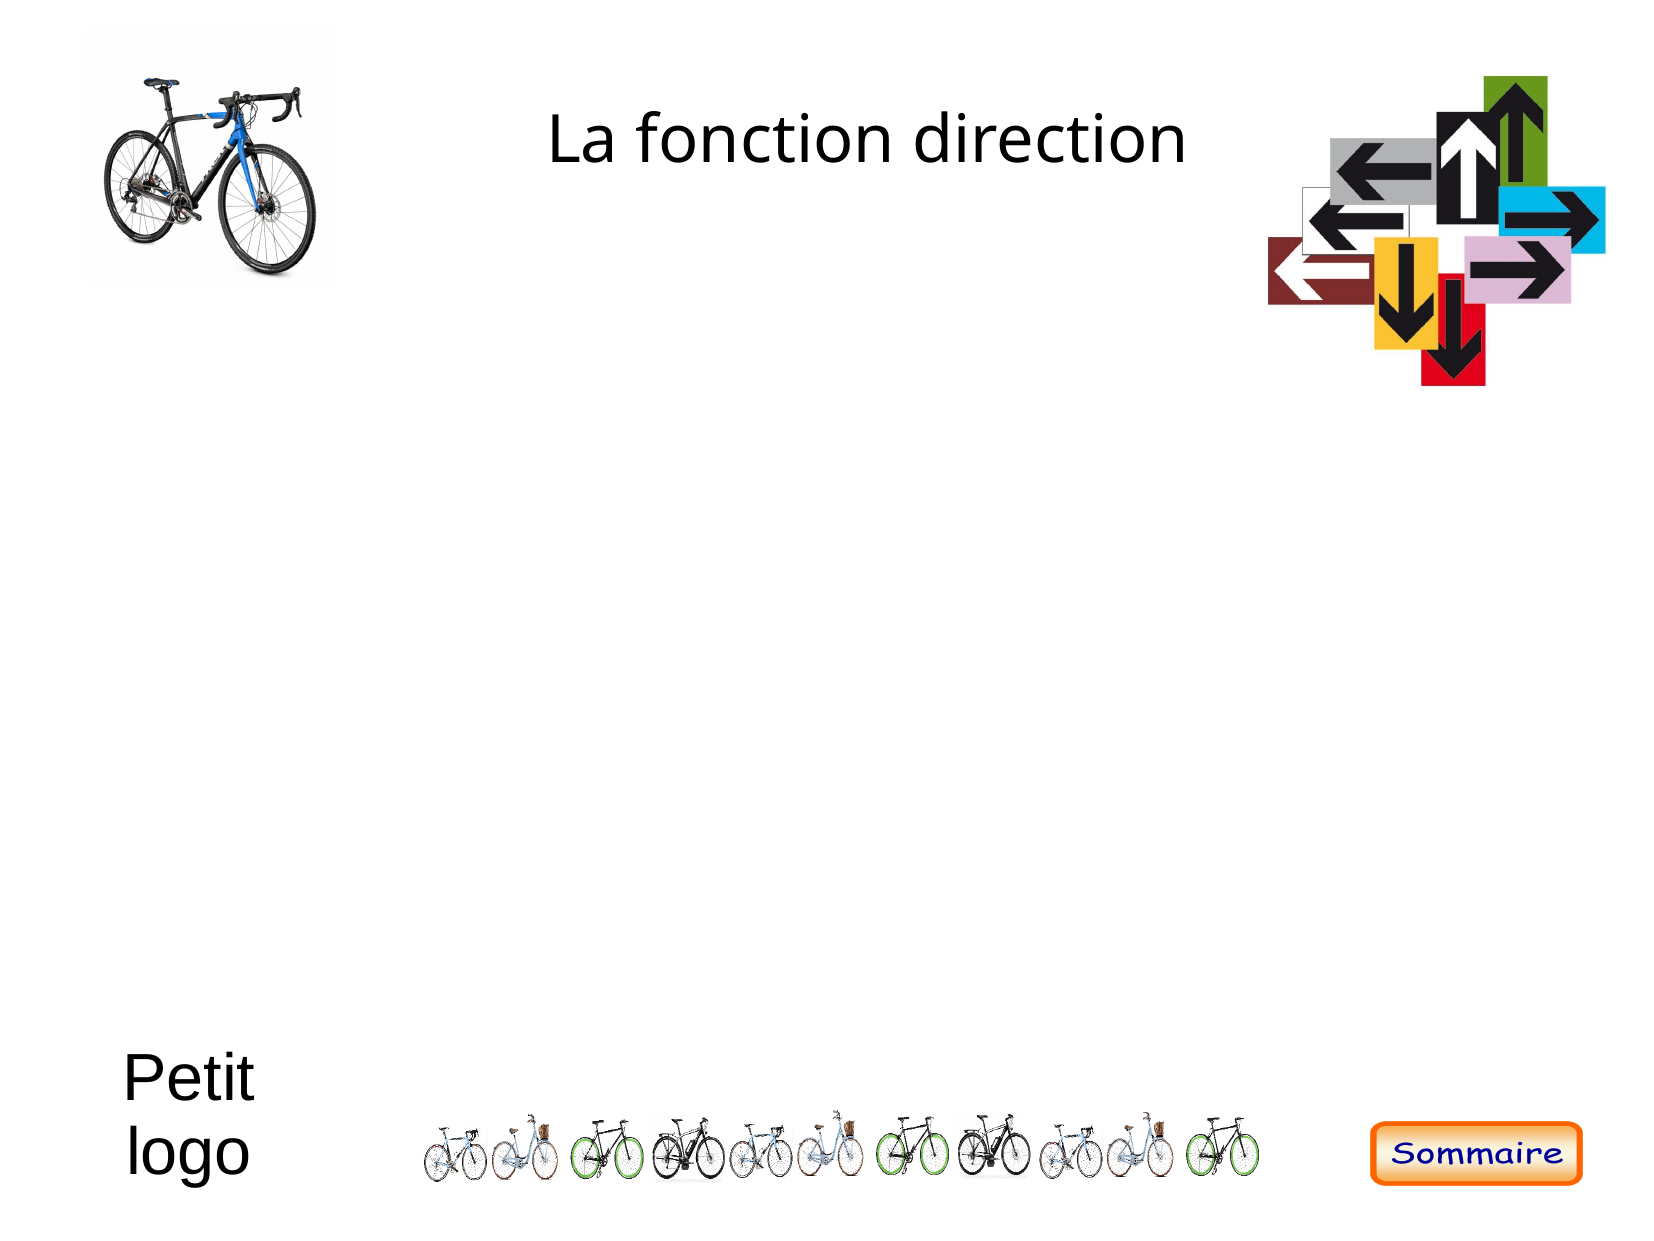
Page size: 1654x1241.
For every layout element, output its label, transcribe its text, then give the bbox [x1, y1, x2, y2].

picture [1370, 1121, 1583, 1186]
picture [1251, 35, 1622, 426]
title La fonction direction [377, 49, 1251, 225]
picture [422, 1110, 1264, 1187]
picture [82, 28, 338, 284]
text_box Petit logo [82, 1039, 296, 1190]
